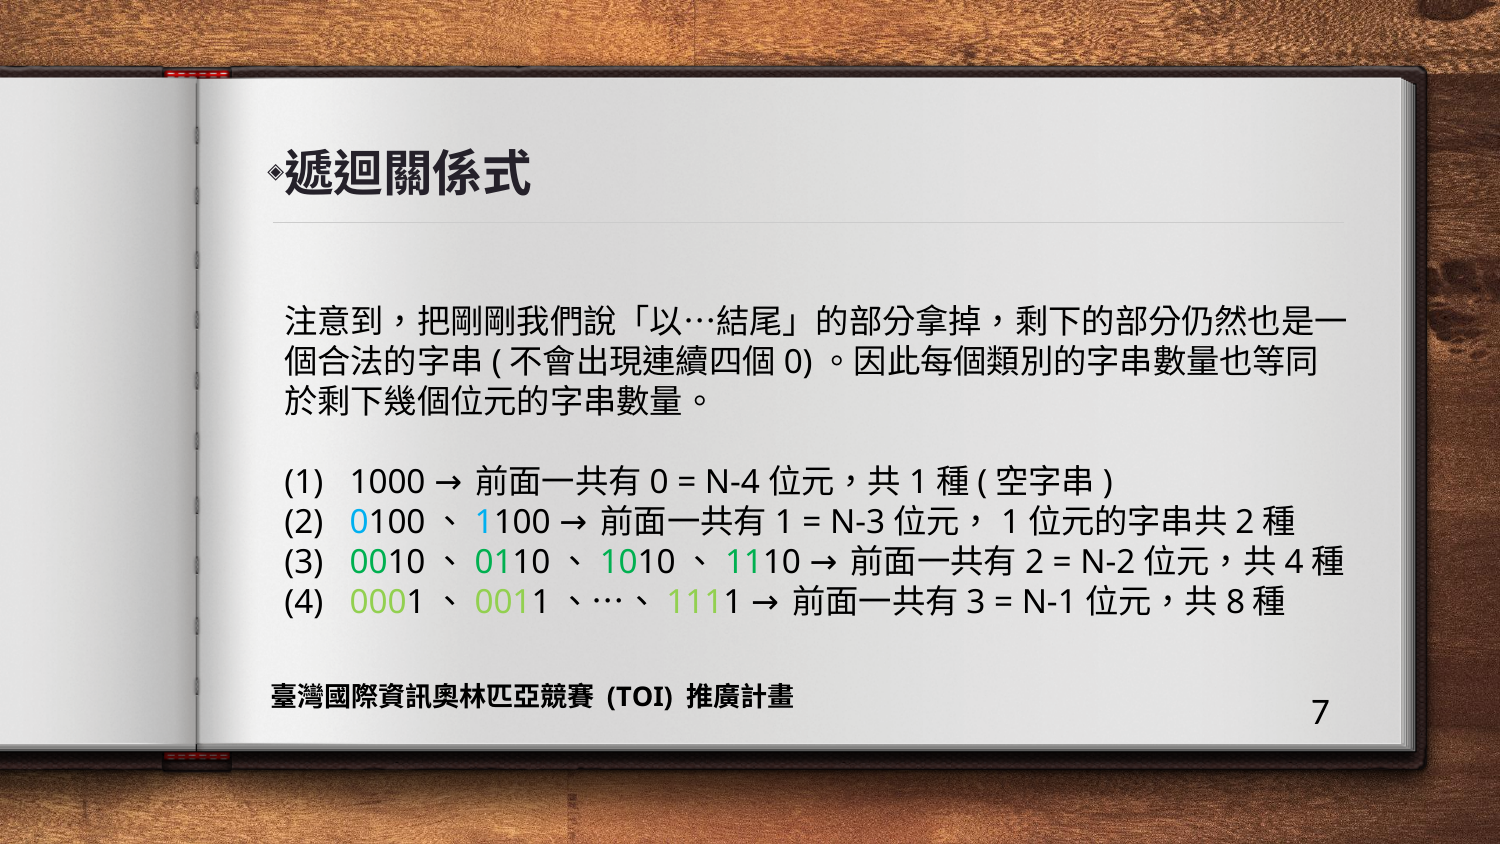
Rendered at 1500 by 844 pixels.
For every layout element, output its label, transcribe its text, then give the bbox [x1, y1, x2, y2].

text_box 注意到，把剛剛我們說「以…結尾」的部分拿掉，剩下的部分仍然也是一個合法的字串(不會出現連續四個0)。因此每個類別的字串數量也等同於剩下幾個位元的字串數量。 1000 →前面一共有0 = N-4位元，共1種(空字串) 0100、1100 →前面一共有1 = N-3位元，1位元的字串共2種 0010、0110、1010、1110 →前面一共有2 = N-2位元，共4種 0001、0011、…、1111 →前面一共有3 = N-1位元，共8種 [269, 293, 1367, 632]
list 遞迴關係式 [252, 126, 1194, 216]
text_box [1295, 672, 1386, 737]
